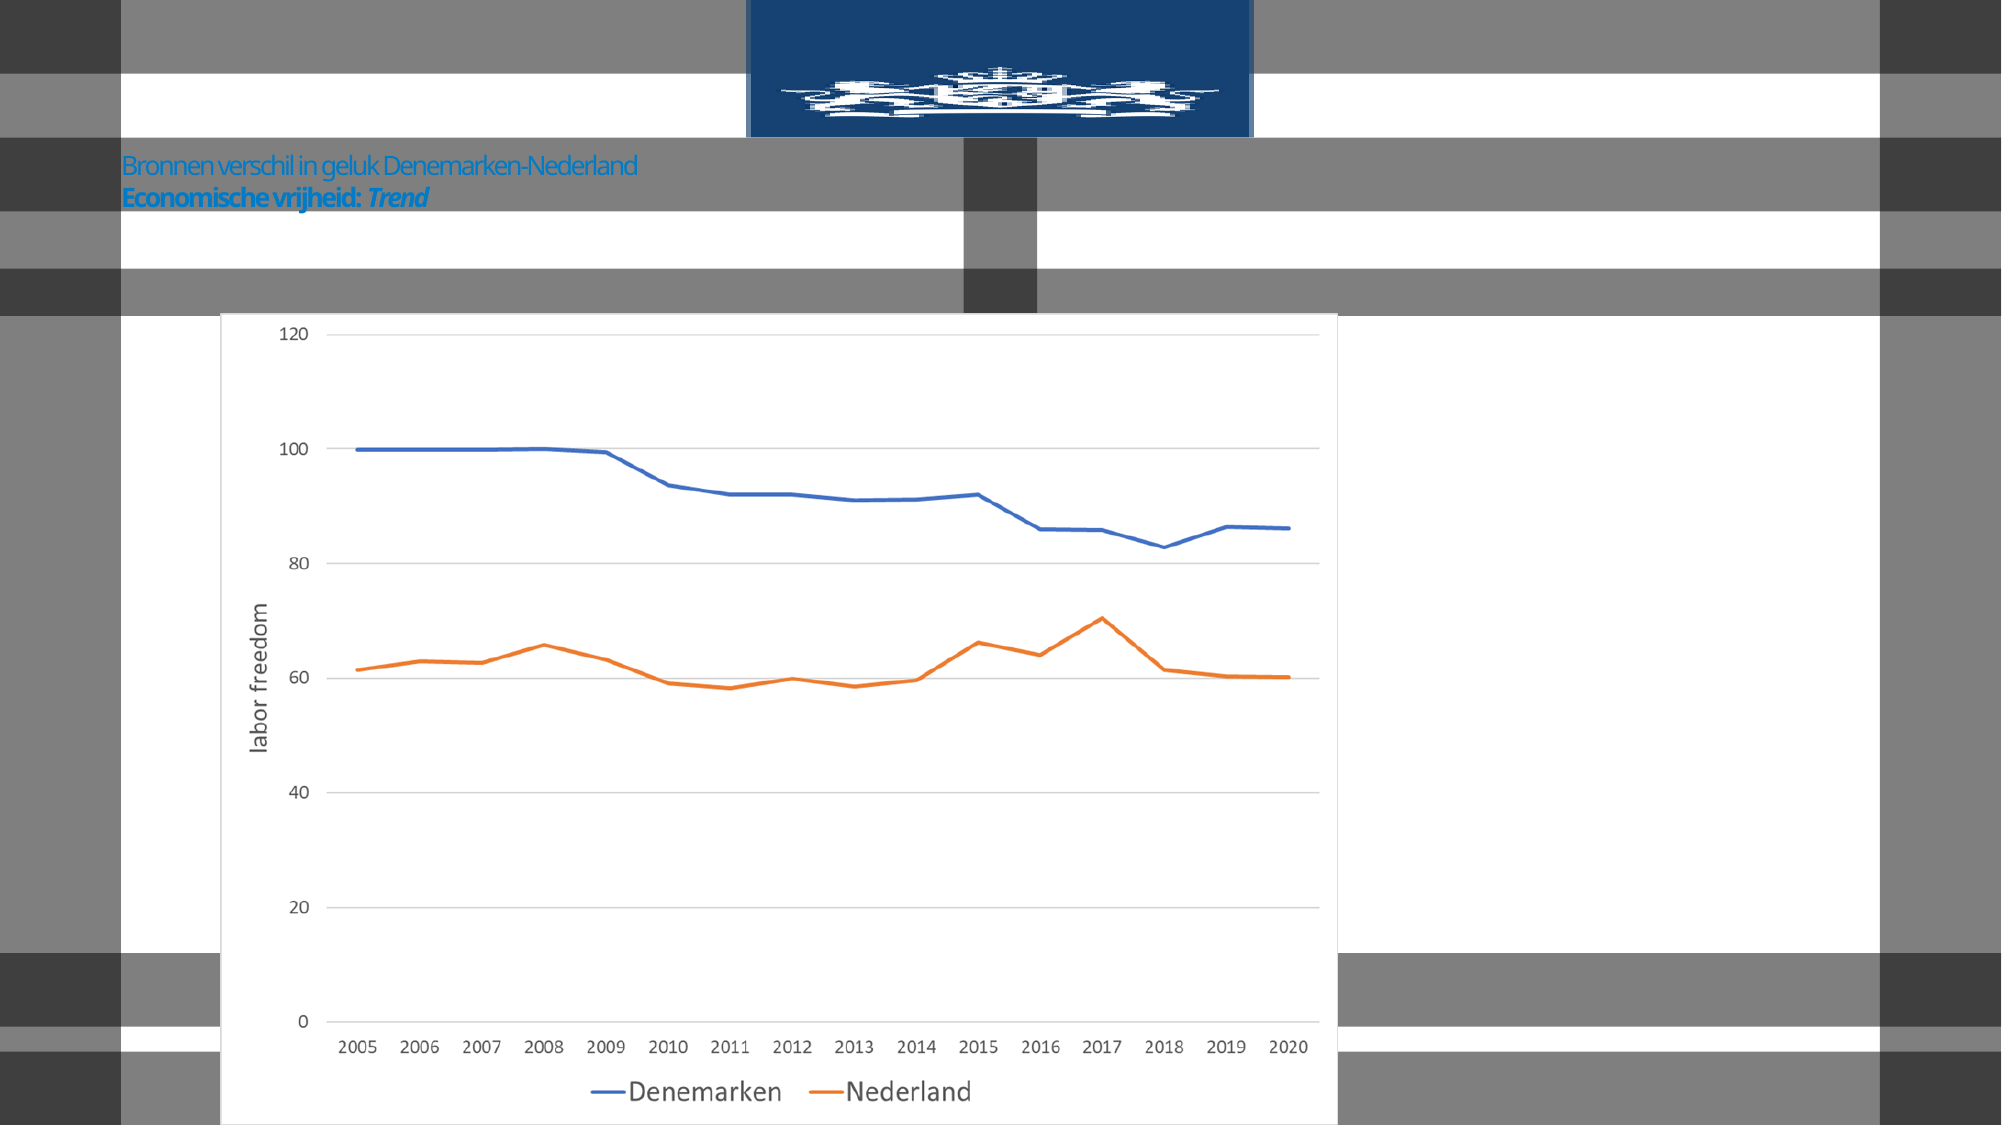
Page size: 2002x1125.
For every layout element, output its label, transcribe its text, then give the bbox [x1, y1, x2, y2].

title Bronnen verschil in geluk Denemarken-Nederland Economische vrijheid: Trend [121, 149, 1880, 215]
picture [220, 313, 1338, 1125]
